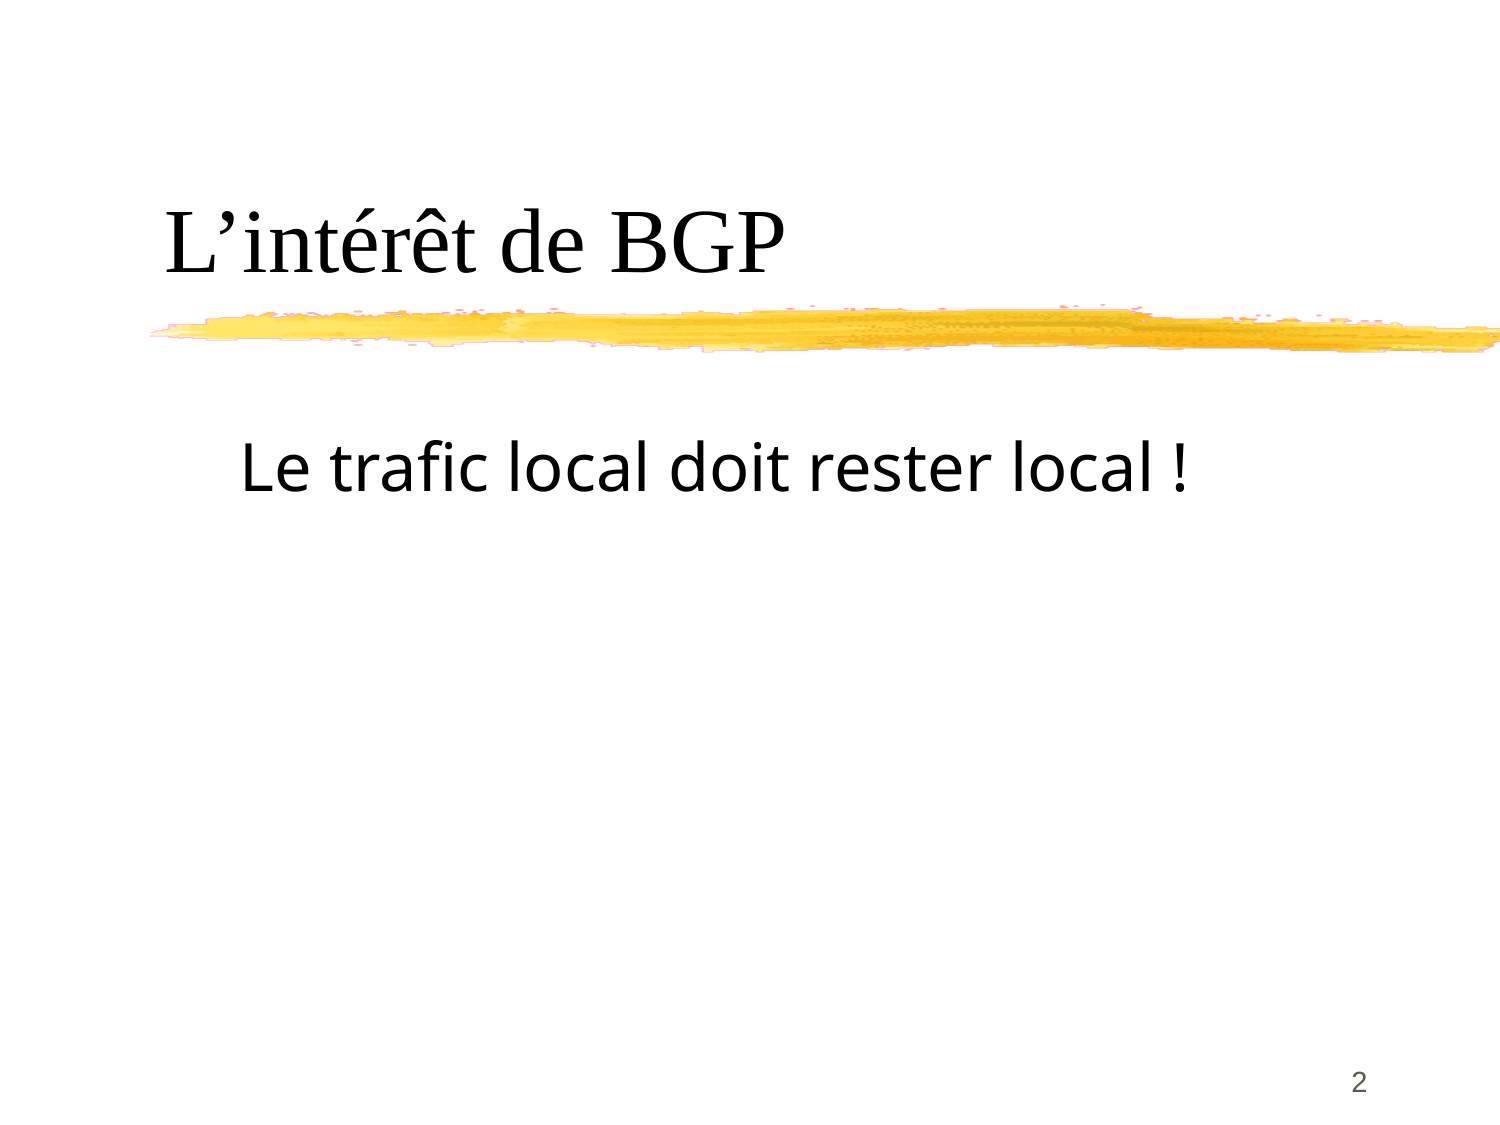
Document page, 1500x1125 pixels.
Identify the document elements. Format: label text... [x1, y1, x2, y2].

text_box Le trafic local doit rester local ! [225, 412, 1276, 878]
picture [150, 299, 1500, 363]
title L’intérêt de BGP [149, 112, 1417, 300]
text_box <number> [1083, 1021, 1383, 1107]
